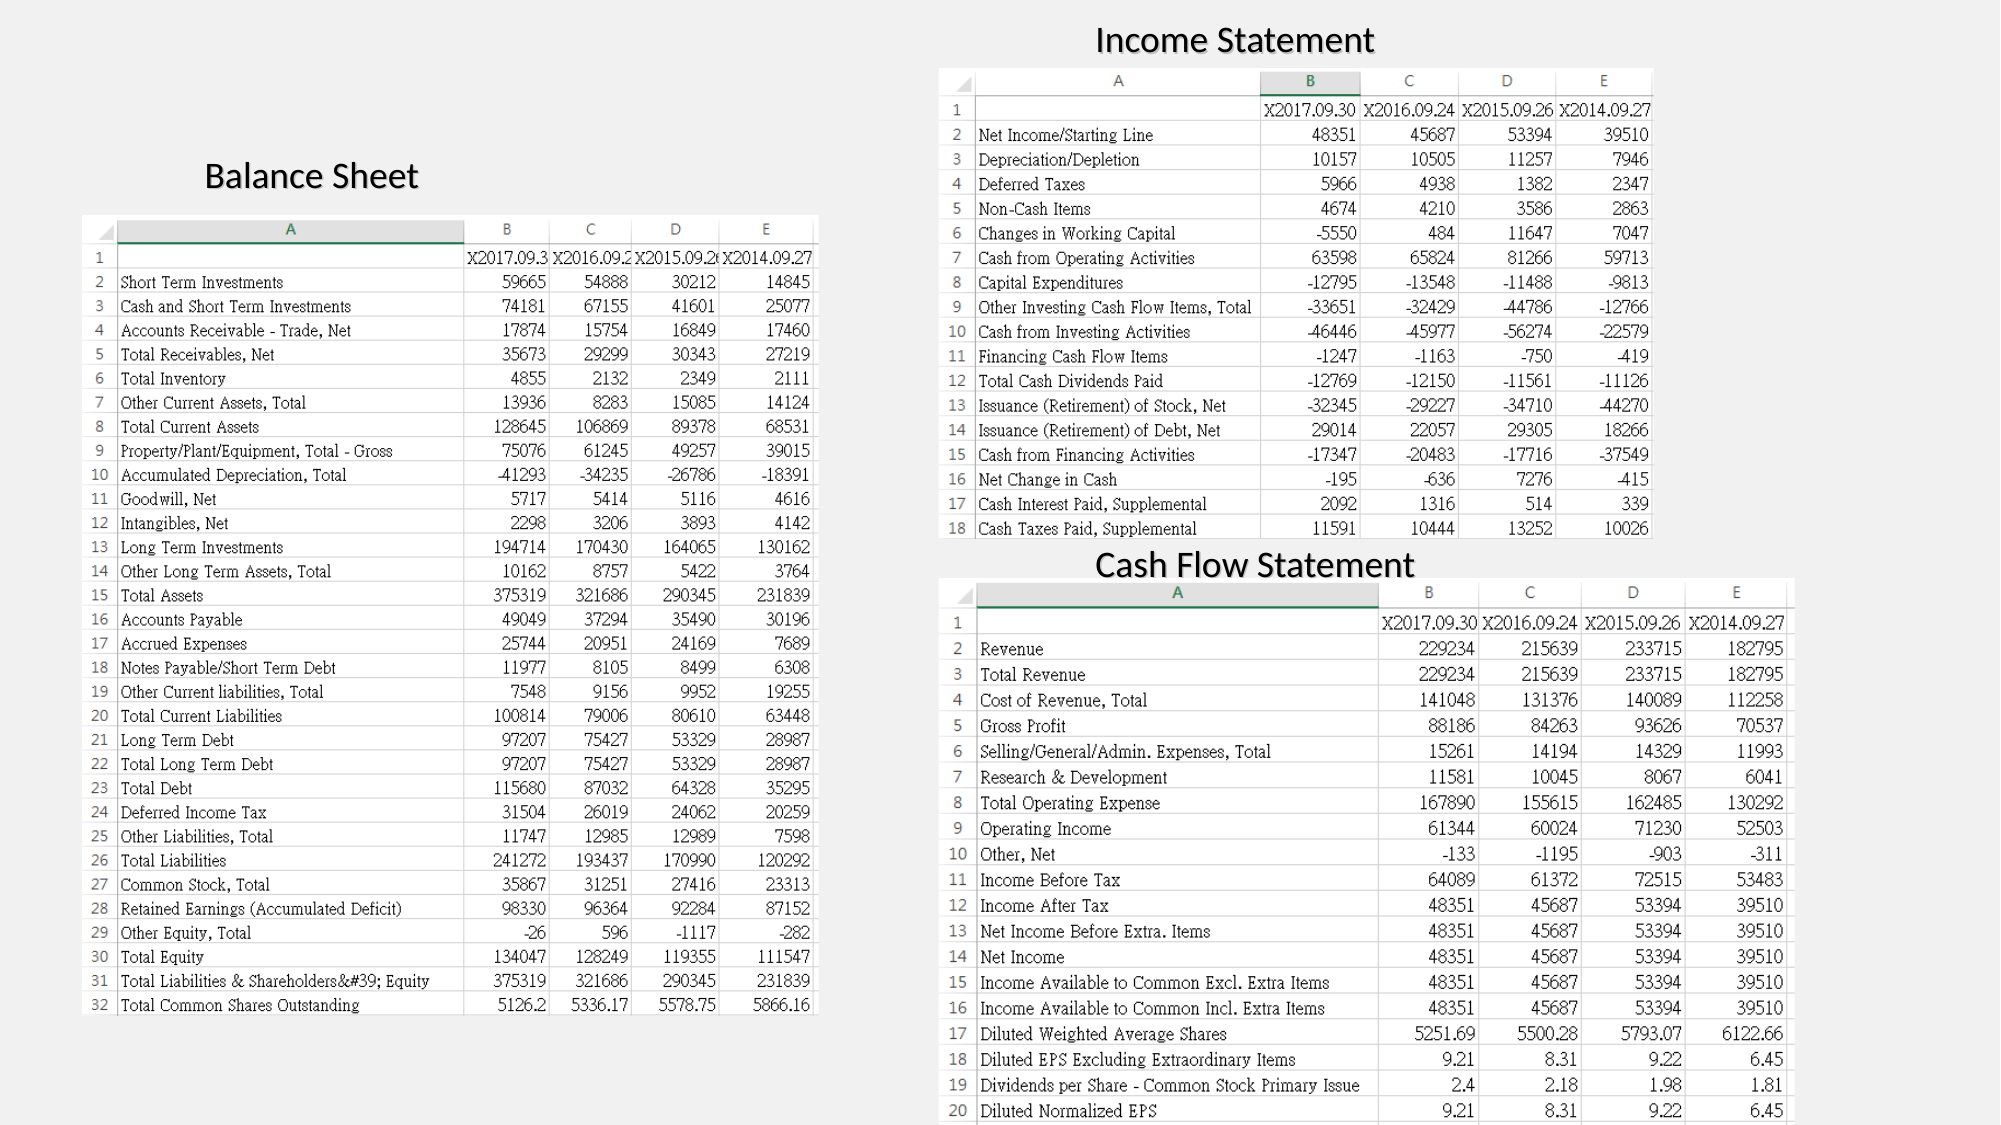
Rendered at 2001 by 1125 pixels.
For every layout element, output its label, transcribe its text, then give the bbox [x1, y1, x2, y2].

picture [938, 68, 1654, 539]
text_box Cash Flow Statement [1080, 532, 1438, 593]
text_box Balance Sheet [181, 143, 613, 204]
text_box Income Statement [1080, 7, 1512, 69]
picture [81, 215, 819, 1016]
picture [938, 578, 1795, 1125]
